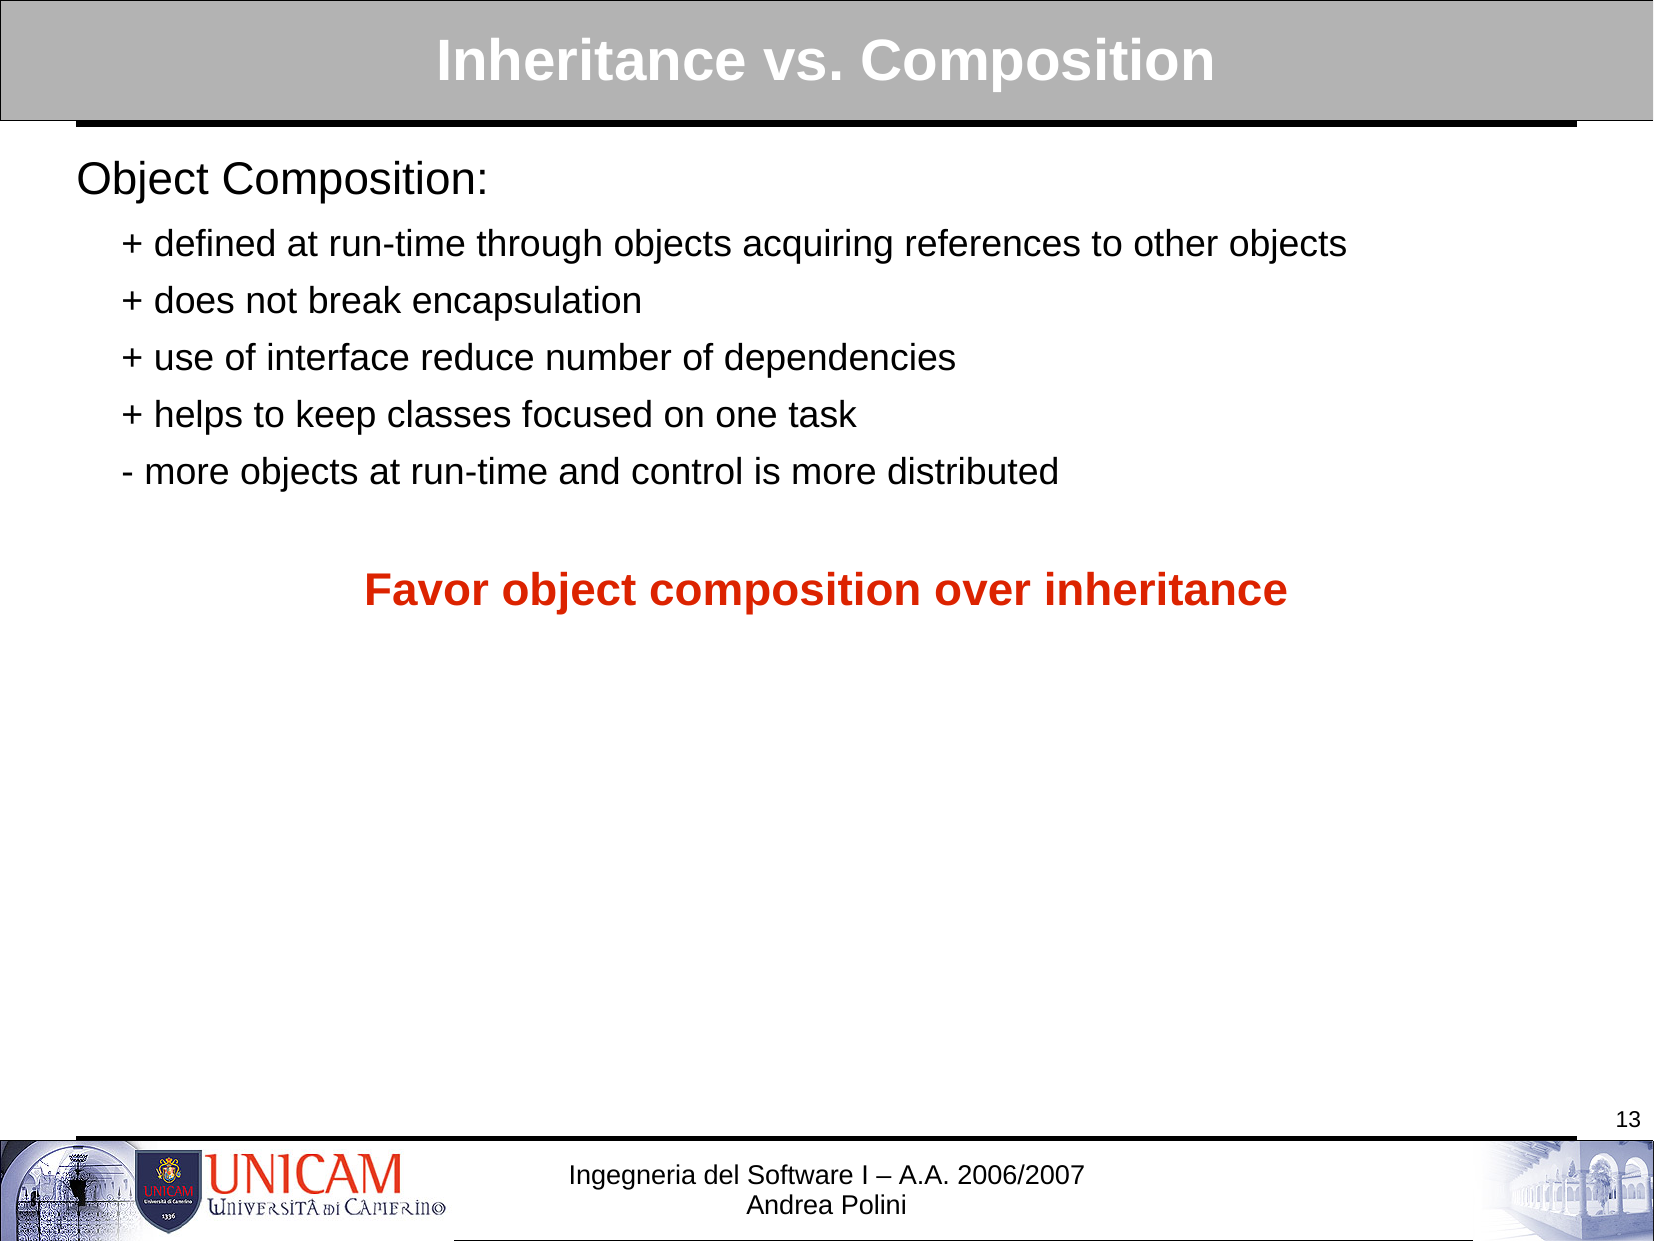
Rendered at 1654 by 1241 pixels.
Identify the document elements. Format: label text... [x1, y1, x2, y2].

picture [1473, 1141, 1654, 1241]
list Object Composition: + defined at run-time through objects acquiring references to other objects + does not break encapsulation + use of interface reduce number of dependencies + helps to keep classes focused on one task - more objects at run-time and control is more distributed Favor object composition over inheritance [76, 152, 1577, 752]
picture [0, 1141, 454, 1241]
title Inheritance vs. Composition [0, 0, 1653, 121]
